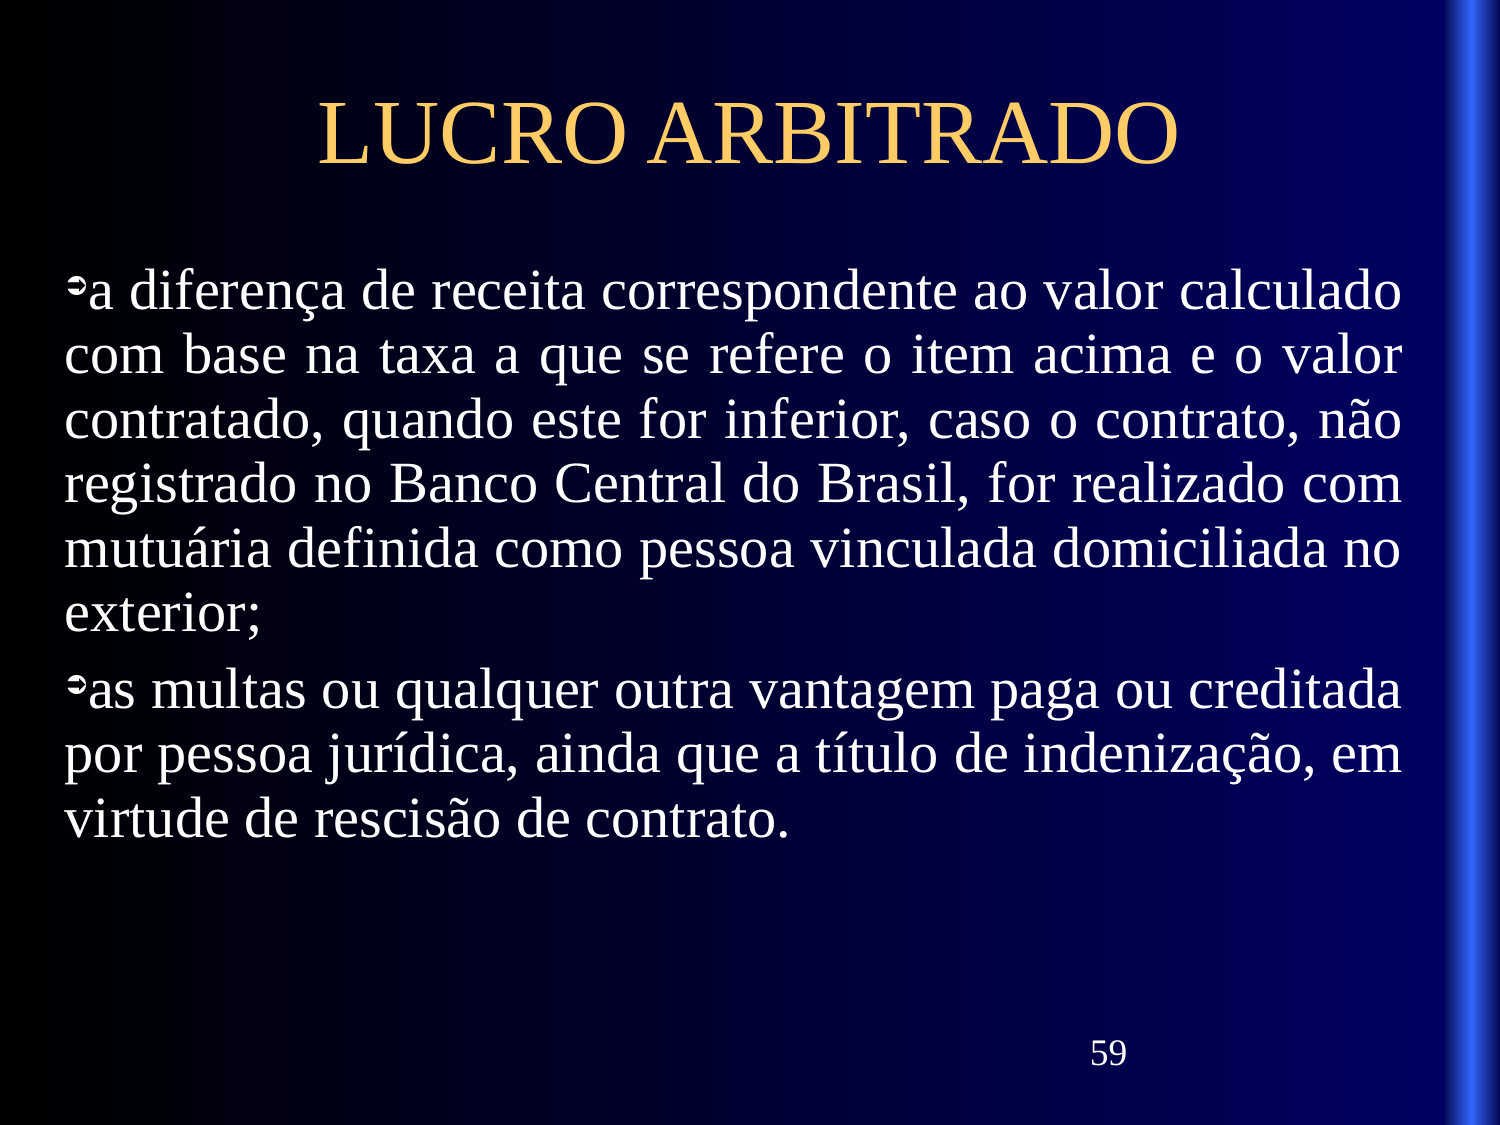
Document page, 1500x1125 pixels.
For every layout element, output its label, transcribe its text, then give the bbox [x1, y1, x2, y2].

title LUCRO ARBITRADO [112, 64, 1388, 190]
text_box a diferença de receita correspondente ao valor calculado com base na taxa a que se refere o item acima e o valor contratado, quando este for inferior, caso o contrato, não registrado no Banco Central do Brasil, for realizado com mutuária definida como pessoa vinculada domiciliada no exterior; as multas ou qualquer outra vantagem paga ou creditada por pessoa jurídica, ainda que a título de indenização, em virtude de rescisão de contrato. [50, 249, 1419, 1125]
